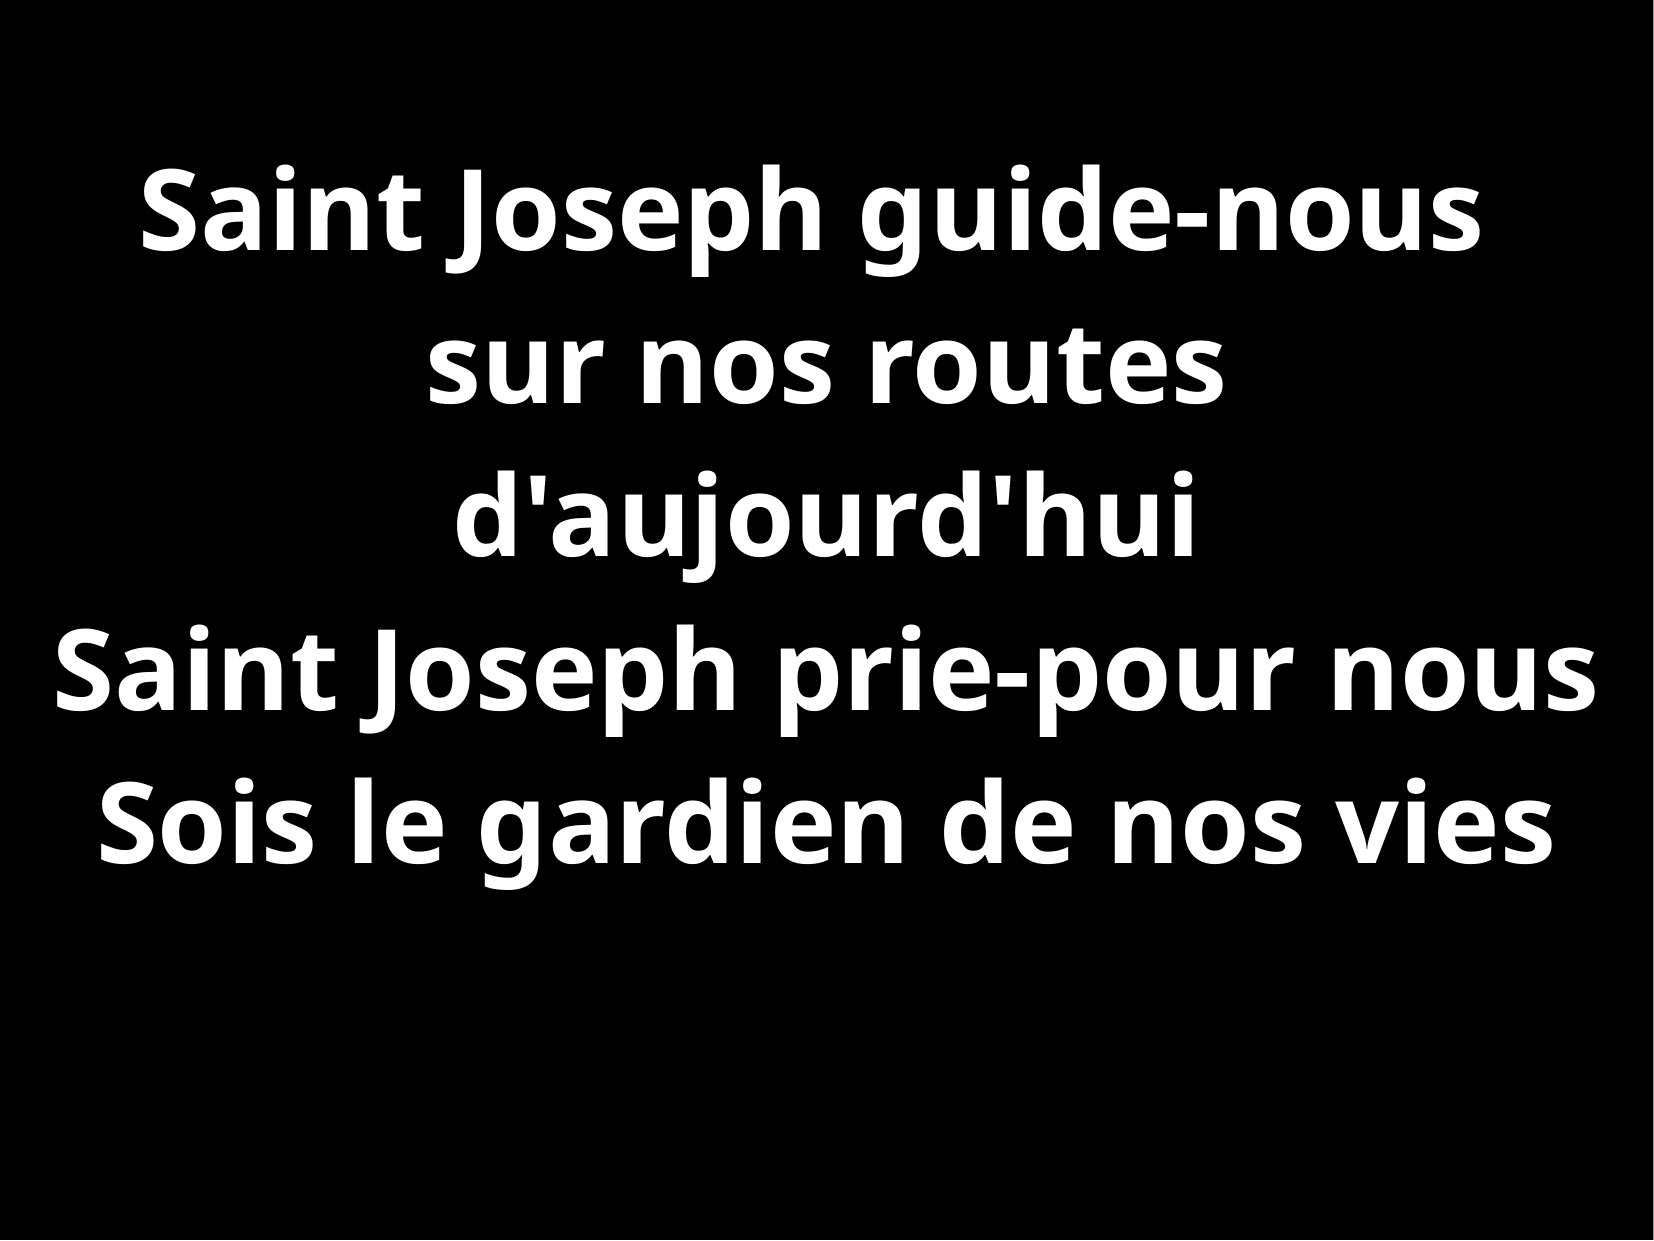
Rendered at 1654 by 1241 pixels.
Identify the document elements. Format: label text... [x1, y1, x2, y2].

subtitle Saint Joseph guide-nous sur nos routes d'aujourd'hui Saint Joseph prie-pour nous Sois le gardien de nos vies [47, 70, 1607, 1109]
